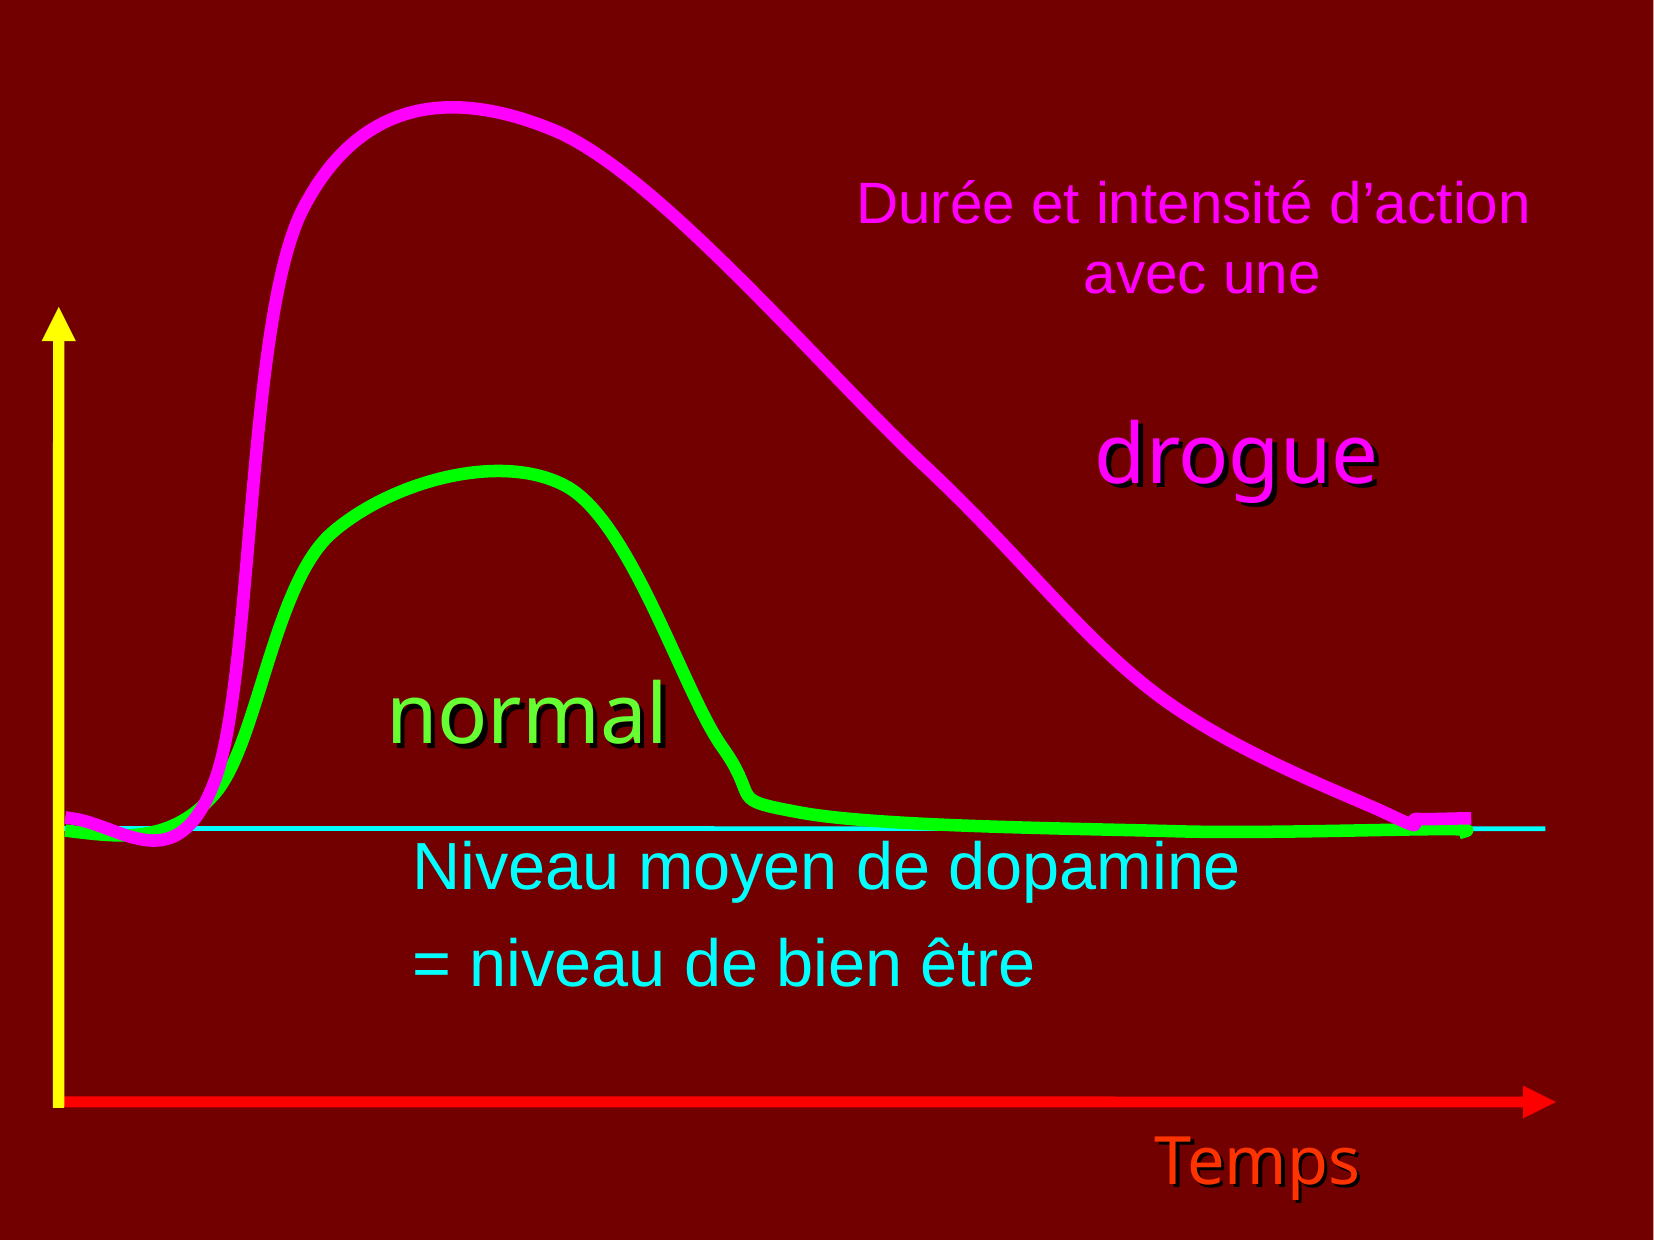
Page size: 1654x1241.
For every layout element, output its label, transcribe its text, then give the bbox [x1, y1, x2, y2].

list Niveau moyen de dopamine = niveau de bien être [396, 815, 848, 826]
title Durée et intensité d’action avec une [594, 131, 1654, 339]
text_box Temps [1139, 1109, 1517, 1241]
text_box normal [344, 607, 710, 814]
list Niveau moyen de dopamine = niveau de bien être [896, 815, 1390, 825]
title Durée et intensité d’action avec une [594, 161, 789, 339]
text_box drogue [943, 346, 1530, 554]
list Niveau moyen de dopamine = niveau de bien être [396, 815, 1560, 1076]
